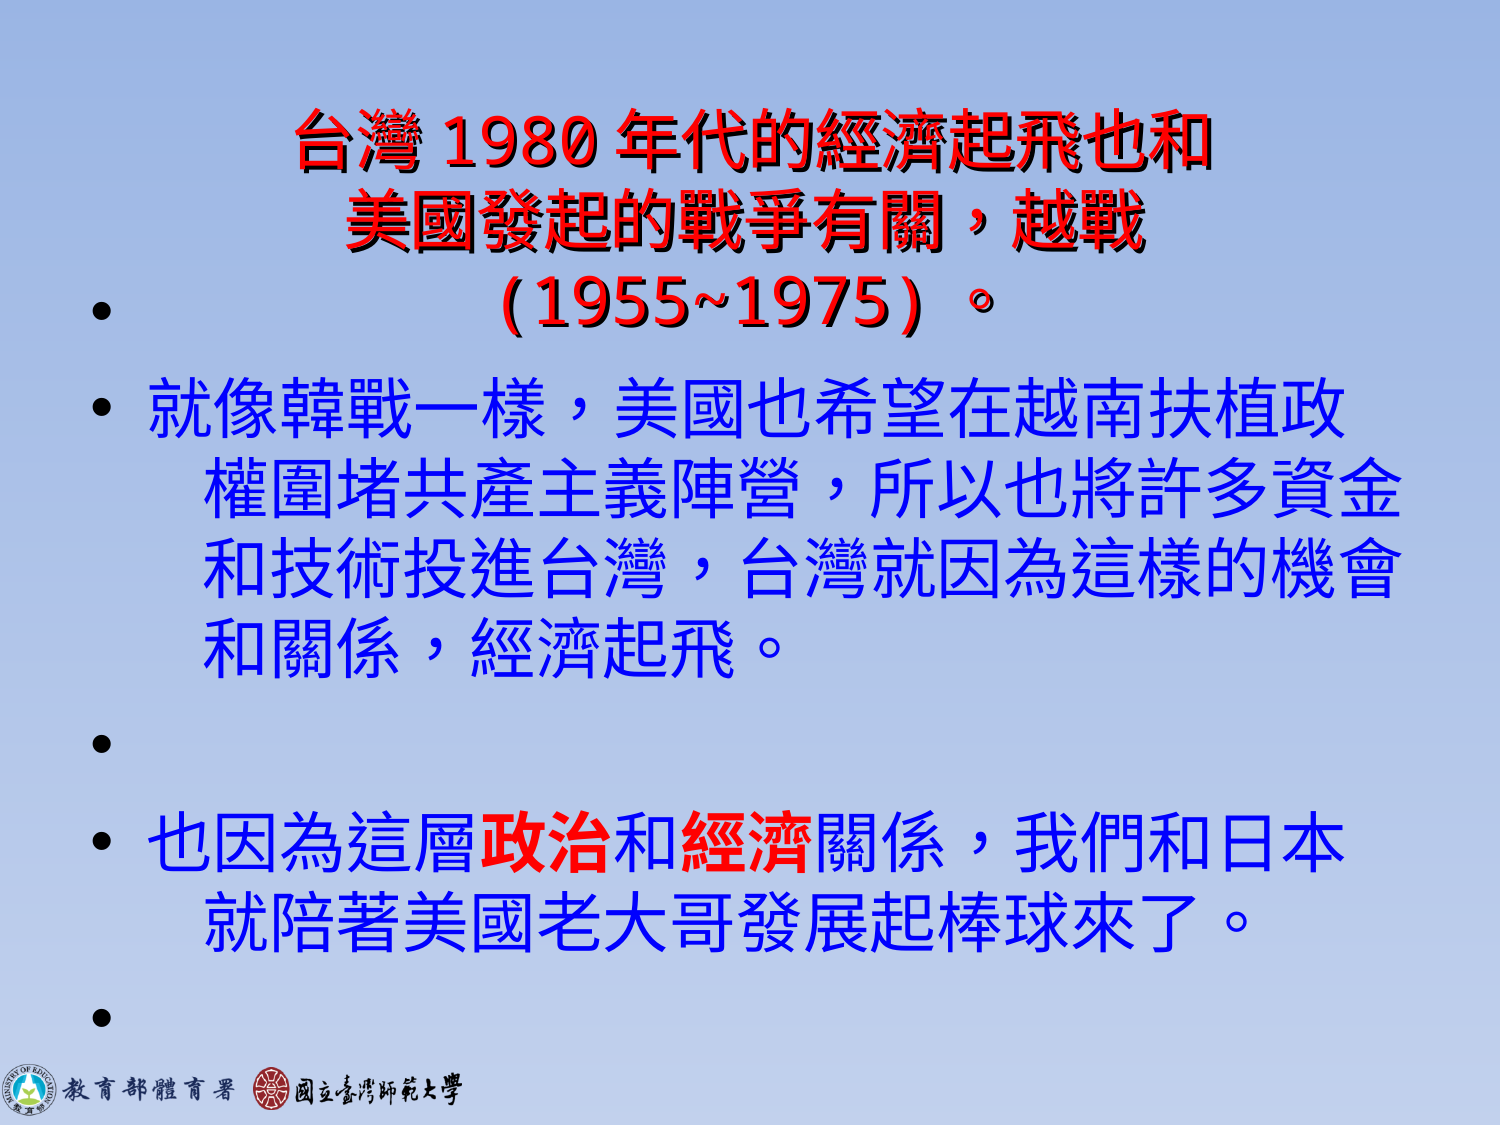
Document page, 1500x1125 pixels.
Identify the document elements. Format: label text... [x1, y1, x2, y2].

title 台灣1980年代的經濟起飛也和 美國發起的戰爭有關，越戰(1955~1975)。 [76, 90, 1427, 278]
list 就像韓戰一樣，美國也希望在越南扶植政權圍堵共產主義陣營，所以也將許多資金和技術投進台灣，台灣就因為這樣的機會和關係，經濟起飛。 也因為這層政治和經濟關係，我們和日本就陪著美國老大哥發展起棒球來了。 [75, 262, 1426, 1005]
